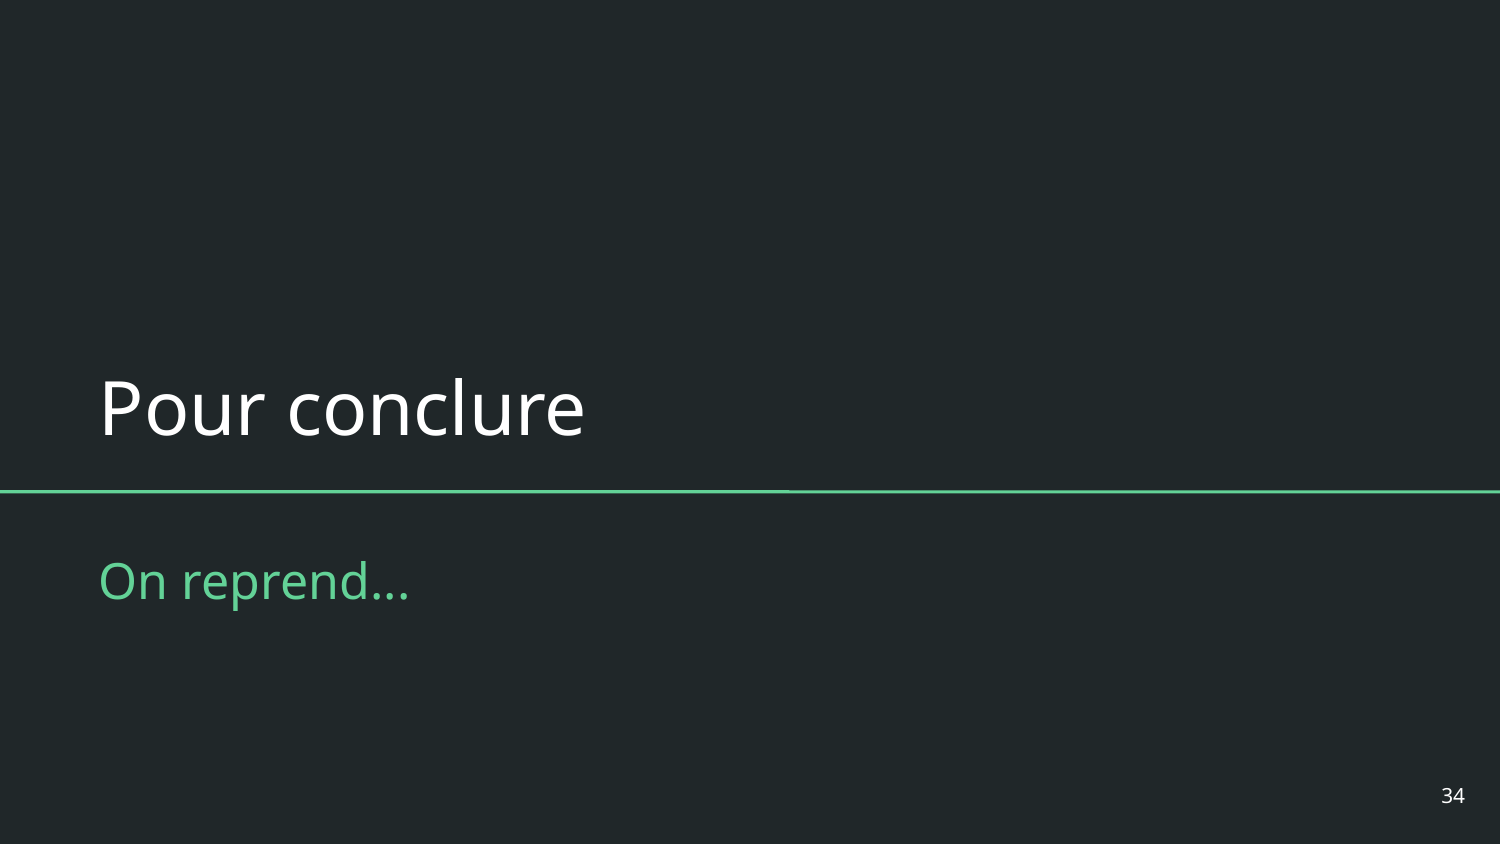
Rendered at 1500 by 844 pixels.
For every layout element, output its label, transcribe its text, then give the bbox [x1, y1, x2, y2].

title Pour conclure [83, 337, 1417, 466]
text_box On reprend... [83, 525, 1388, 625]
slide_number <numéro> [1389, 764, 1480, 830]
